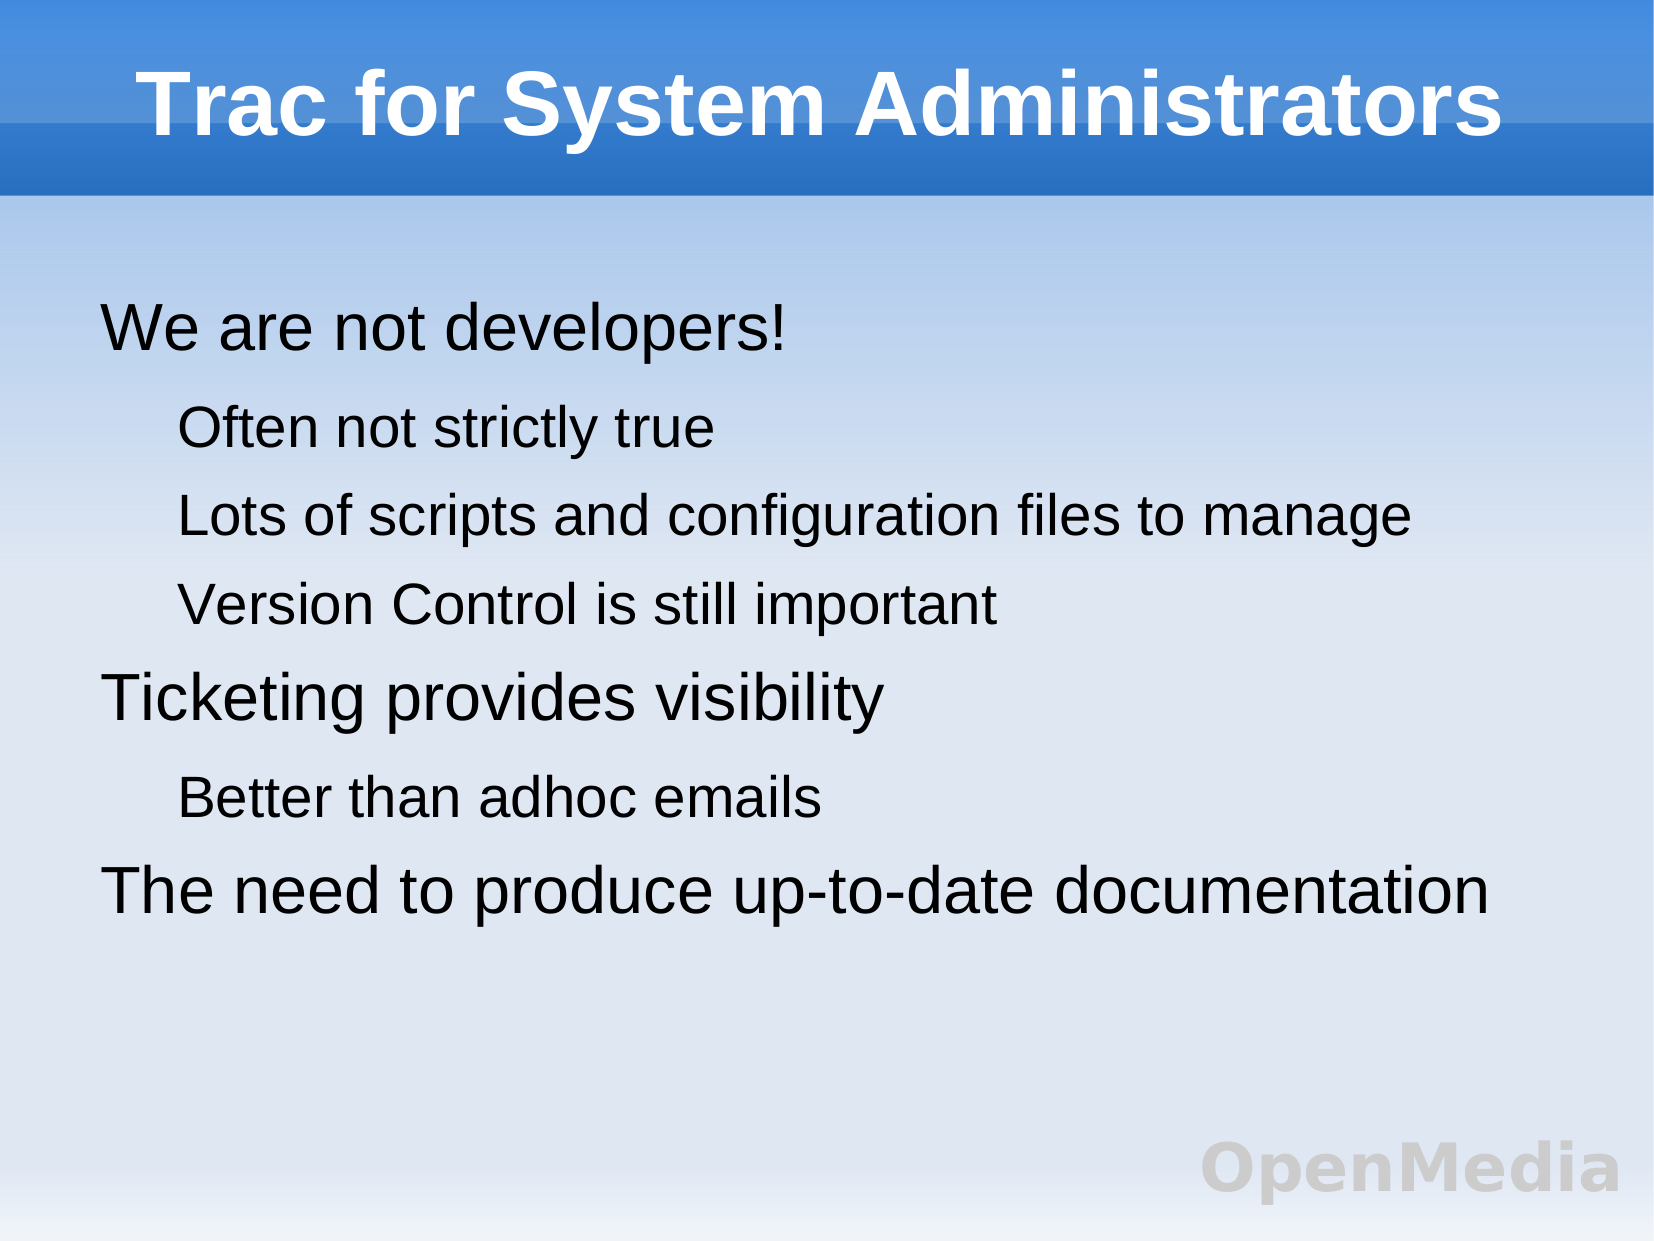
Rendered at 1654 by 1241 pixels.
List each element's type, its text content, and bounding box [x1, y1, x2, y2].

title Trac for System Administrators [76, 7, 1565, 200]
list We are not developers! Often not strictly true Lots of scripts and configuration files to manage Version Control is still important Ticketing provides visibility Better than adhoc emails The need to produce up-to-date documentation [82, 290, 1571, 1094]
picture [0, 0, 1654, 1241]
